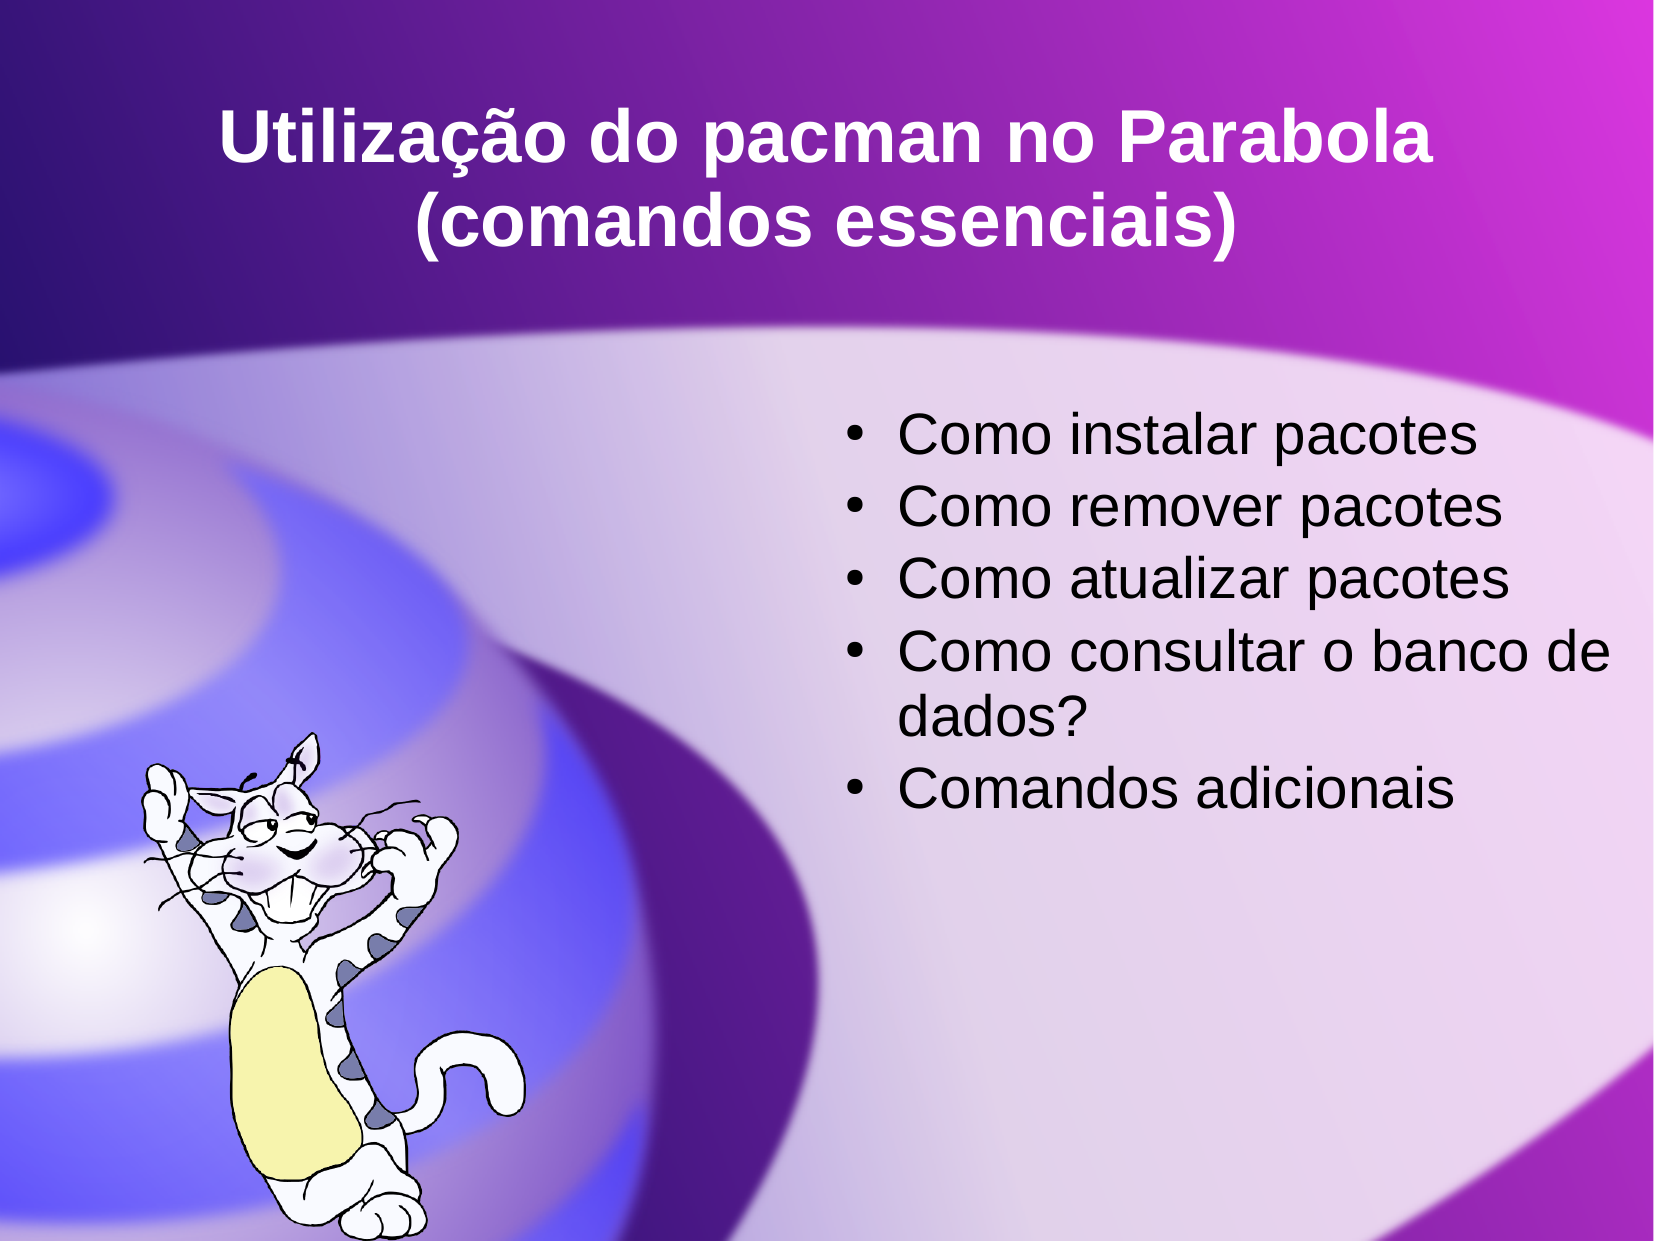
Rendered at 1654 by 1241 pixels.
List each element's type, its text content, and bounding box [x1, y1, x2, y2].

picture [0, 0, 1654, 1241]
title Utilização do pacman no Parabola (comandos essenciais) [82, 50, 1571, 308]
list Como instalar pacotes Como remover pacotes Como atualizar pacotes Como consultar o banco de dados? Comandos adicionais [826, 401, 1642, 1205]
